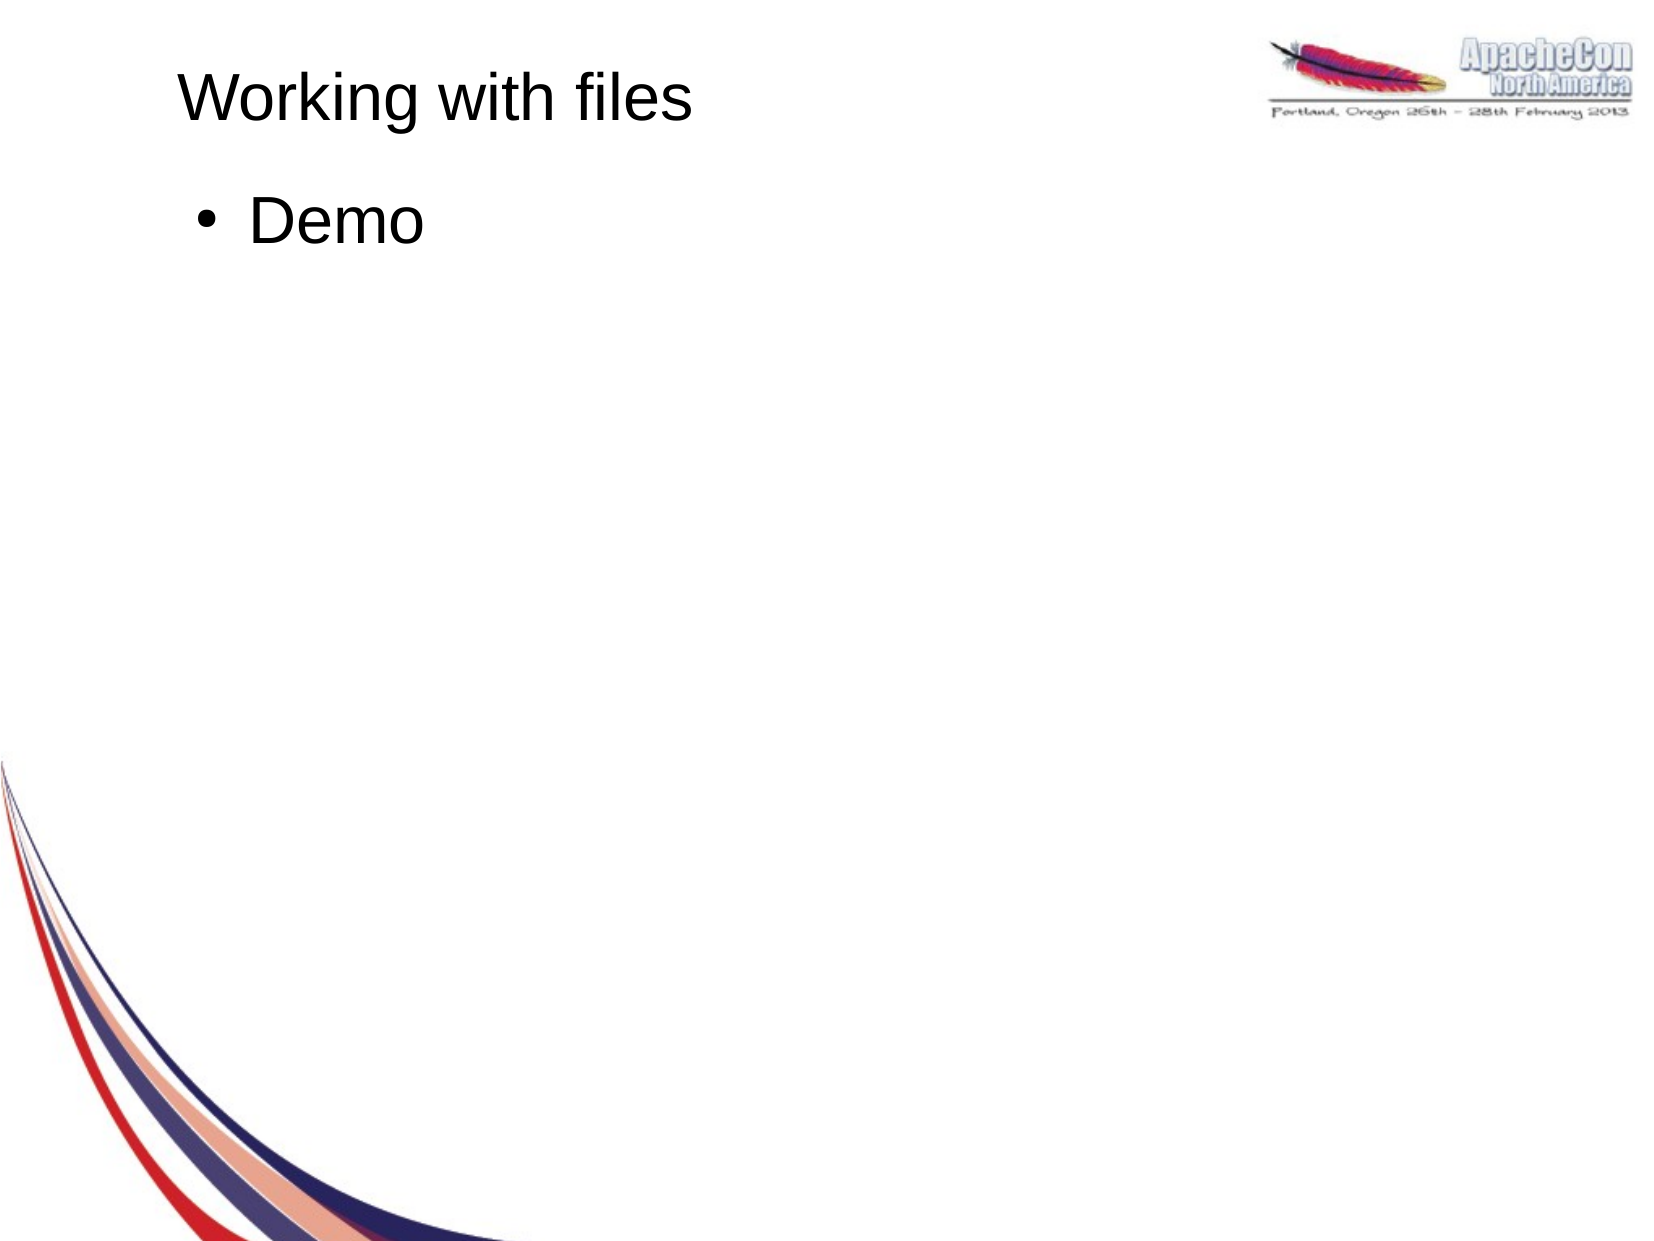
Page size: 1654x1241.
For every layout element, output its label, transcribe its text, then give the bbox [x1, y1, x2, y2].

list Demo [177, 183, 1626, 1002]
picture [0, 0, 1654, 1241]
title Working with files [177, 41, 1536, 154]
